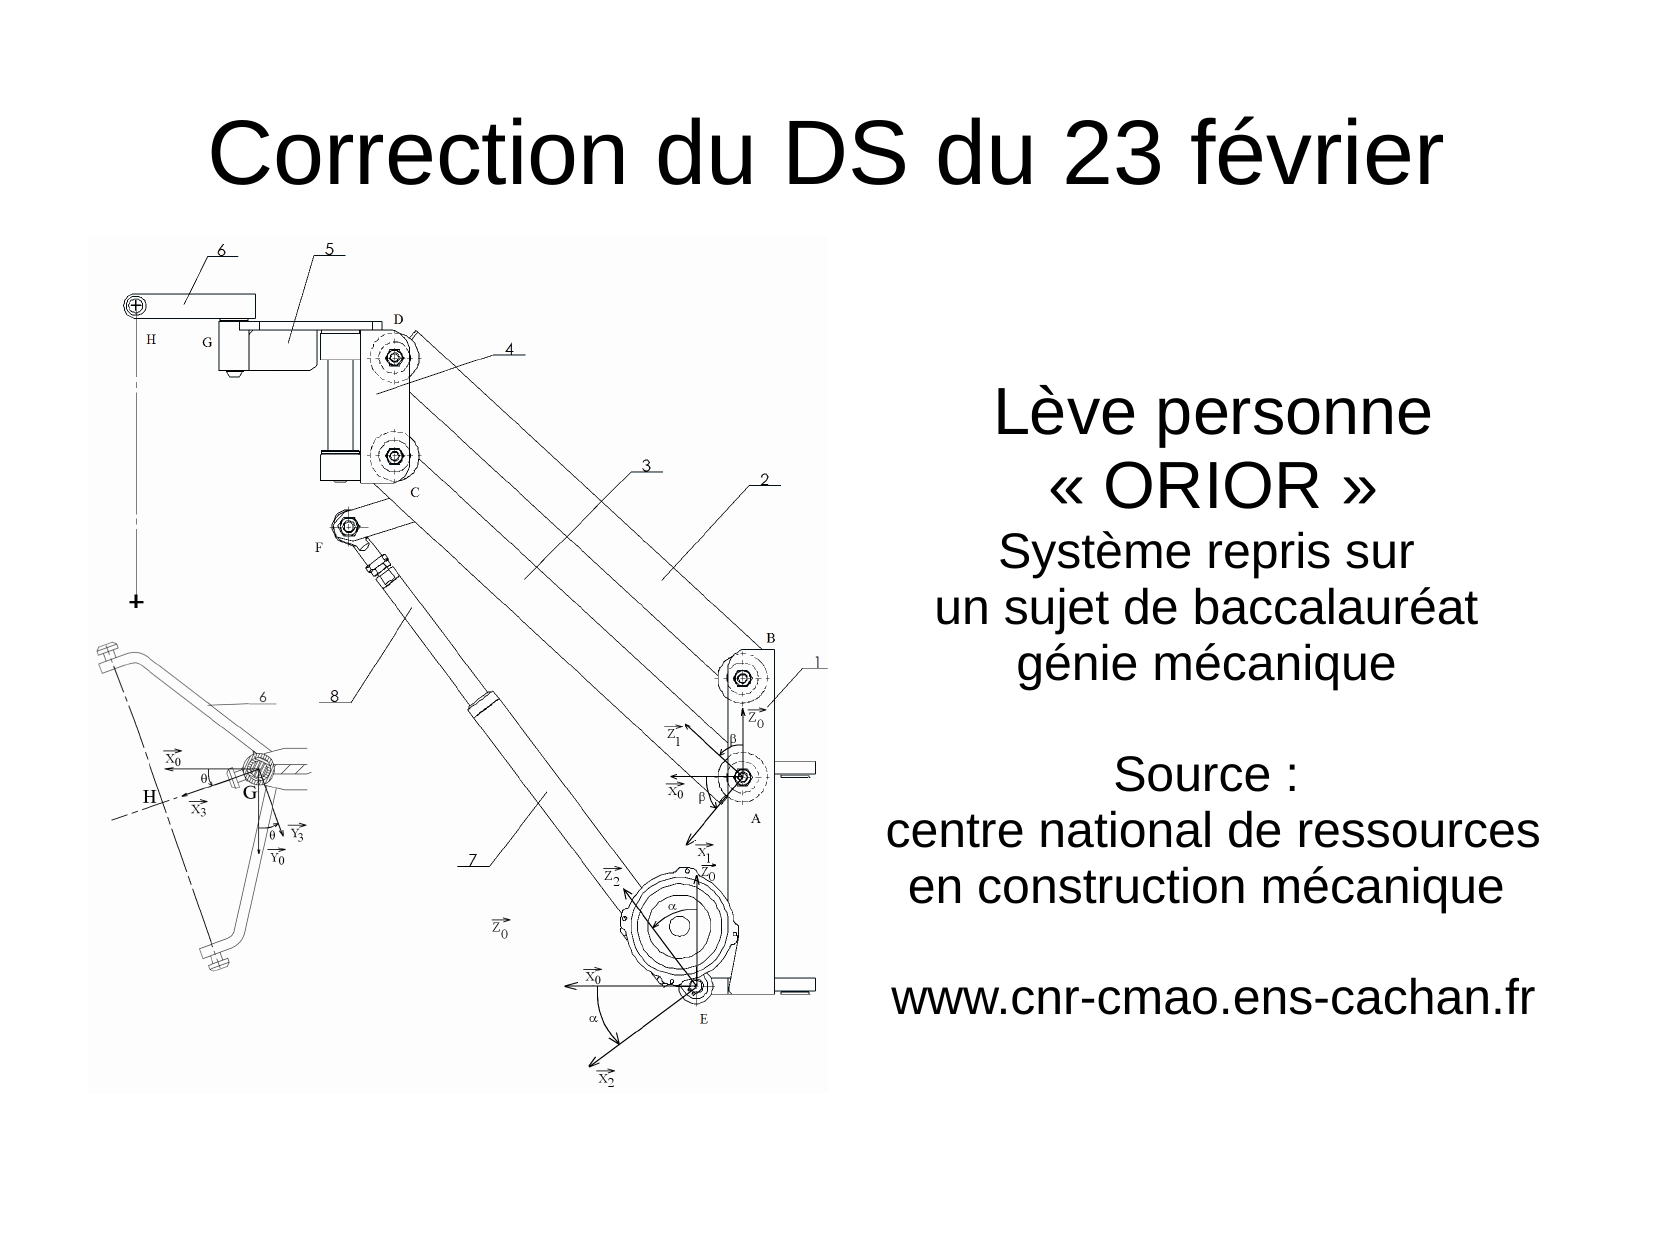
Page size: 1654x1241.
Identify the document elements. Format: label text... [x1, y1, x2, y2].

subtitle Lève personne « ORIOR » Système repris sur un sujet de baccalauréat génie mécanique Source : centre national de ressources en construction mécanique www.cnr-cmao.ens-cachan.fr [856, 297, 1571, 1102]
picture [88, 237, 828, 1093]
title Correction du DS du 23 février [82, 56, 1571, 250]
